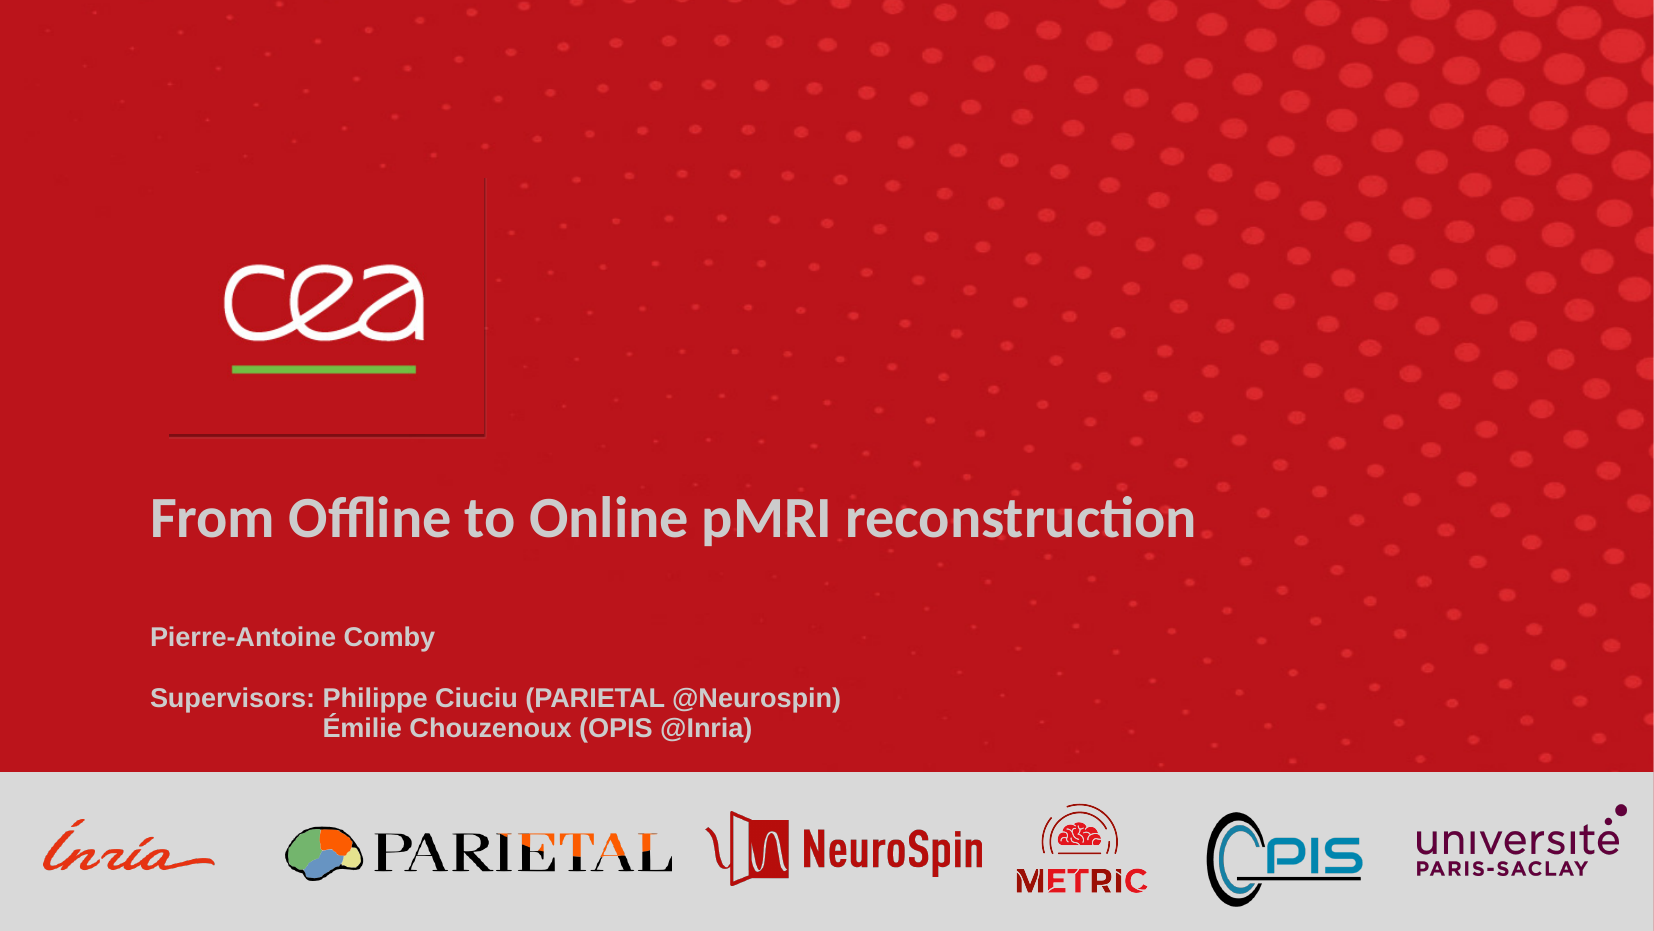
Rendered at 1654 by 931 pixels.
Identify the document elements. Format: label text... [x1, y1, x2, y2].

title From Offline to Online pMRI reconstruction [150, 444, 1639, 601]
picture [285, 826, 672, 881]
text_box Pierre-Antoine Comby Supervisors: Philippe Ciuciu (PARIETAL @Neurospin) Émilie Chouzenoux (OPIS @Inria) [150, 622, 1051, 744]
picture [1201, 810, 1366, 908]
picture [0, 0, 1654, 772]
picture [1417, 804, 1627, 876]
picture [996, 789, 1166, 908]
picture [35, 811, 222, 894]
picture [705, 811, 982, 886]
